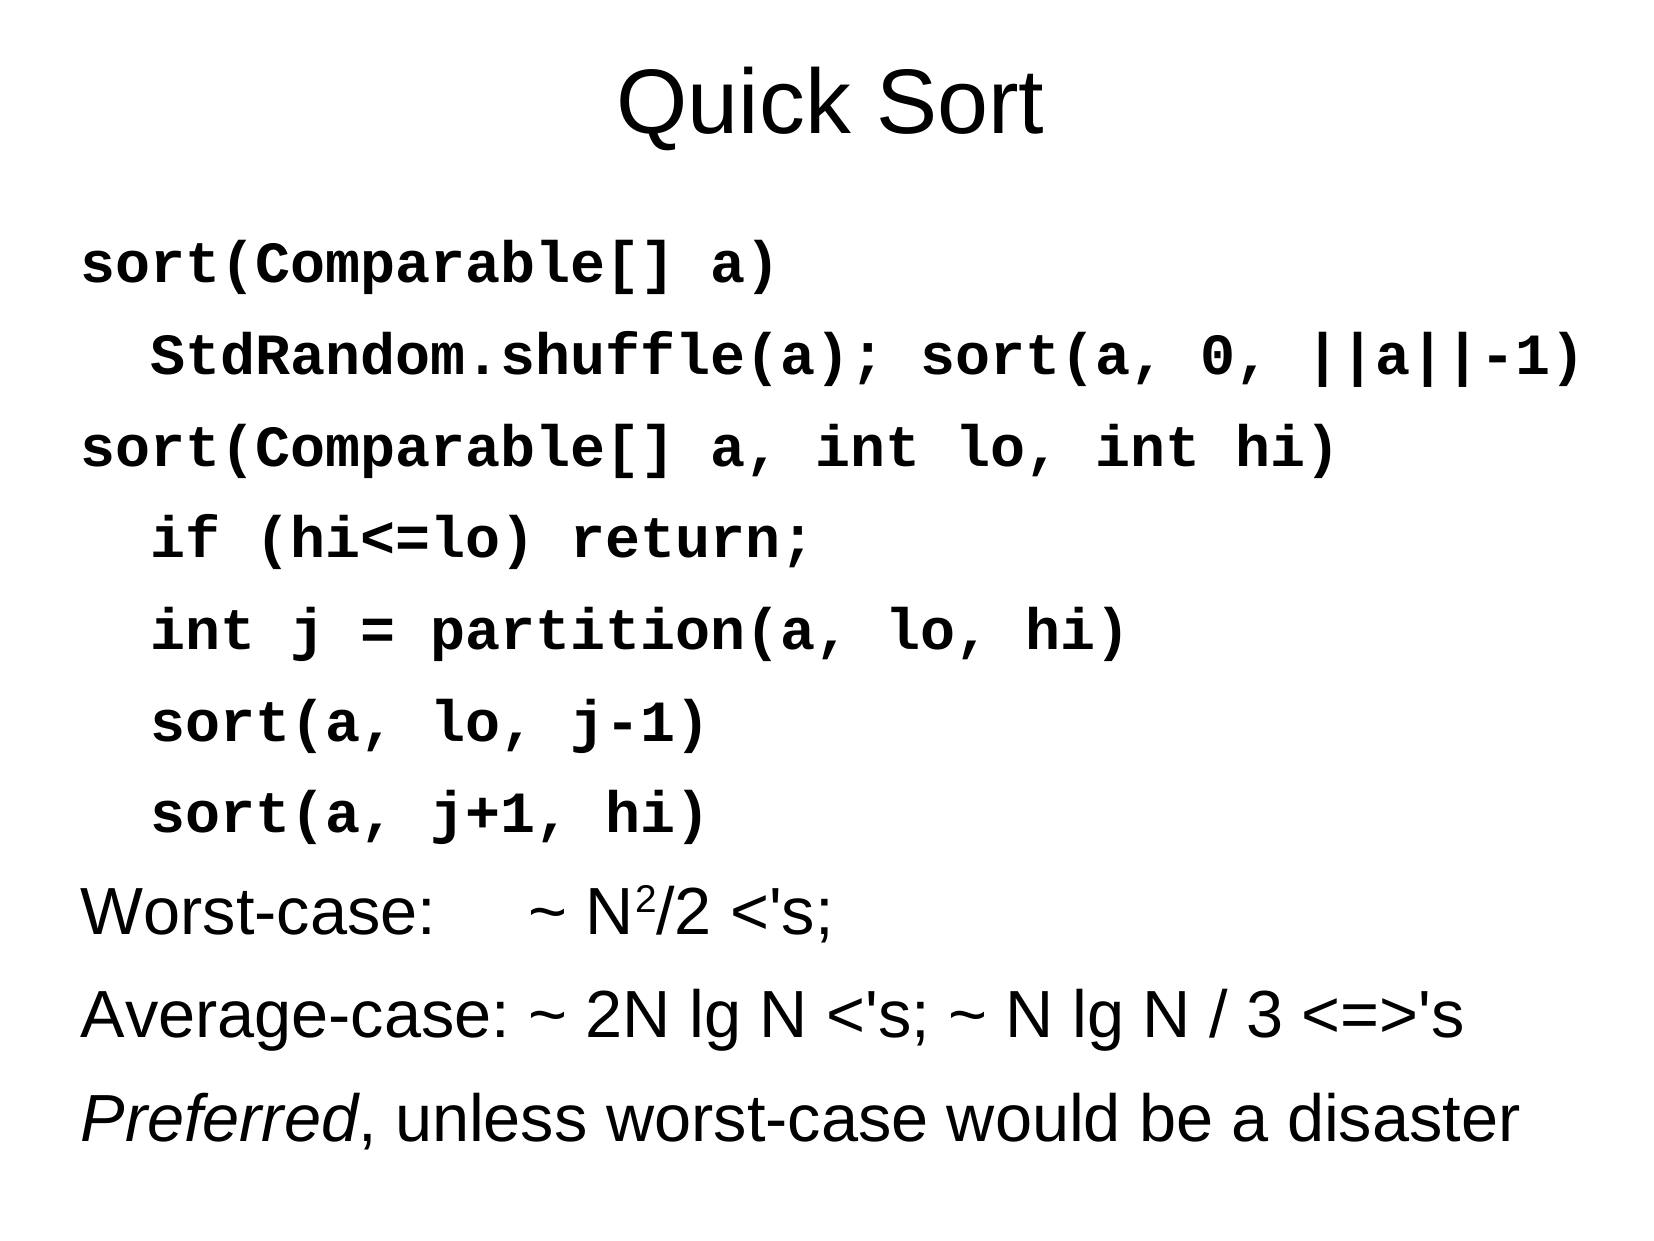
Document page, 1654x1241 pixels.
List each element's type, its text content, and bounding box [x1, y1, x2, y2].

title Quick Sort [86, 0, 1575, 204]
list sort(Comparable[] a) StdRandom.shuffle(a); sort(a, 0, ||a||-1) sort(Comparable[] a, int lo, int hi) if (hi<=lo) return; int j = partition(a, lo, hi) sort(a, lo, j-1) sort(a, j+1, hi) Worst-case: ~ N2/2 <'s; Average-case: ~ 2N lg N <'s; ~ N lg N / 3 <=>'s Preferred, unless worst-case would be a disaster [80, 226, 1613, 1185]
